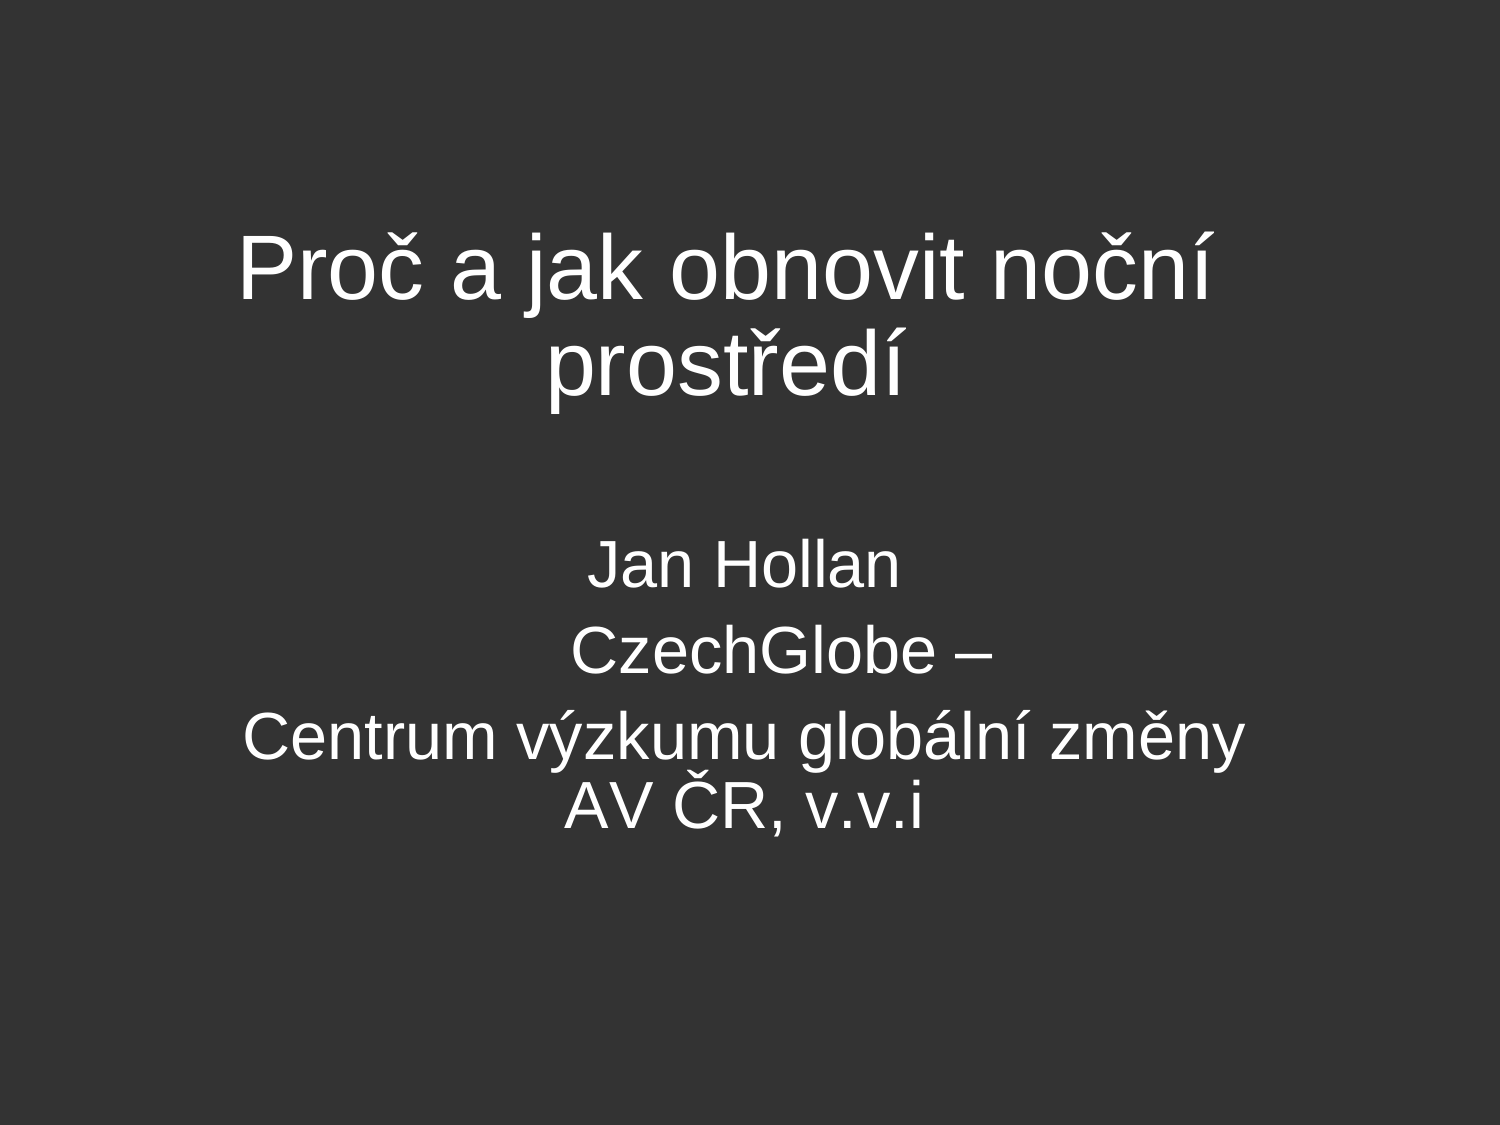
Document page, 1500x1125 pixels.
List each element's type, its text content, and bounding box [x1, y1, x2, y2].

subtitle Jan Hollan CzechGlobe – Centrum výzkumu globální změny AV ČR, v.v.i [219, 531, 1270, 935]
title Proč a jak obnovit noční prostředí [88, 219, 1364, 418]
